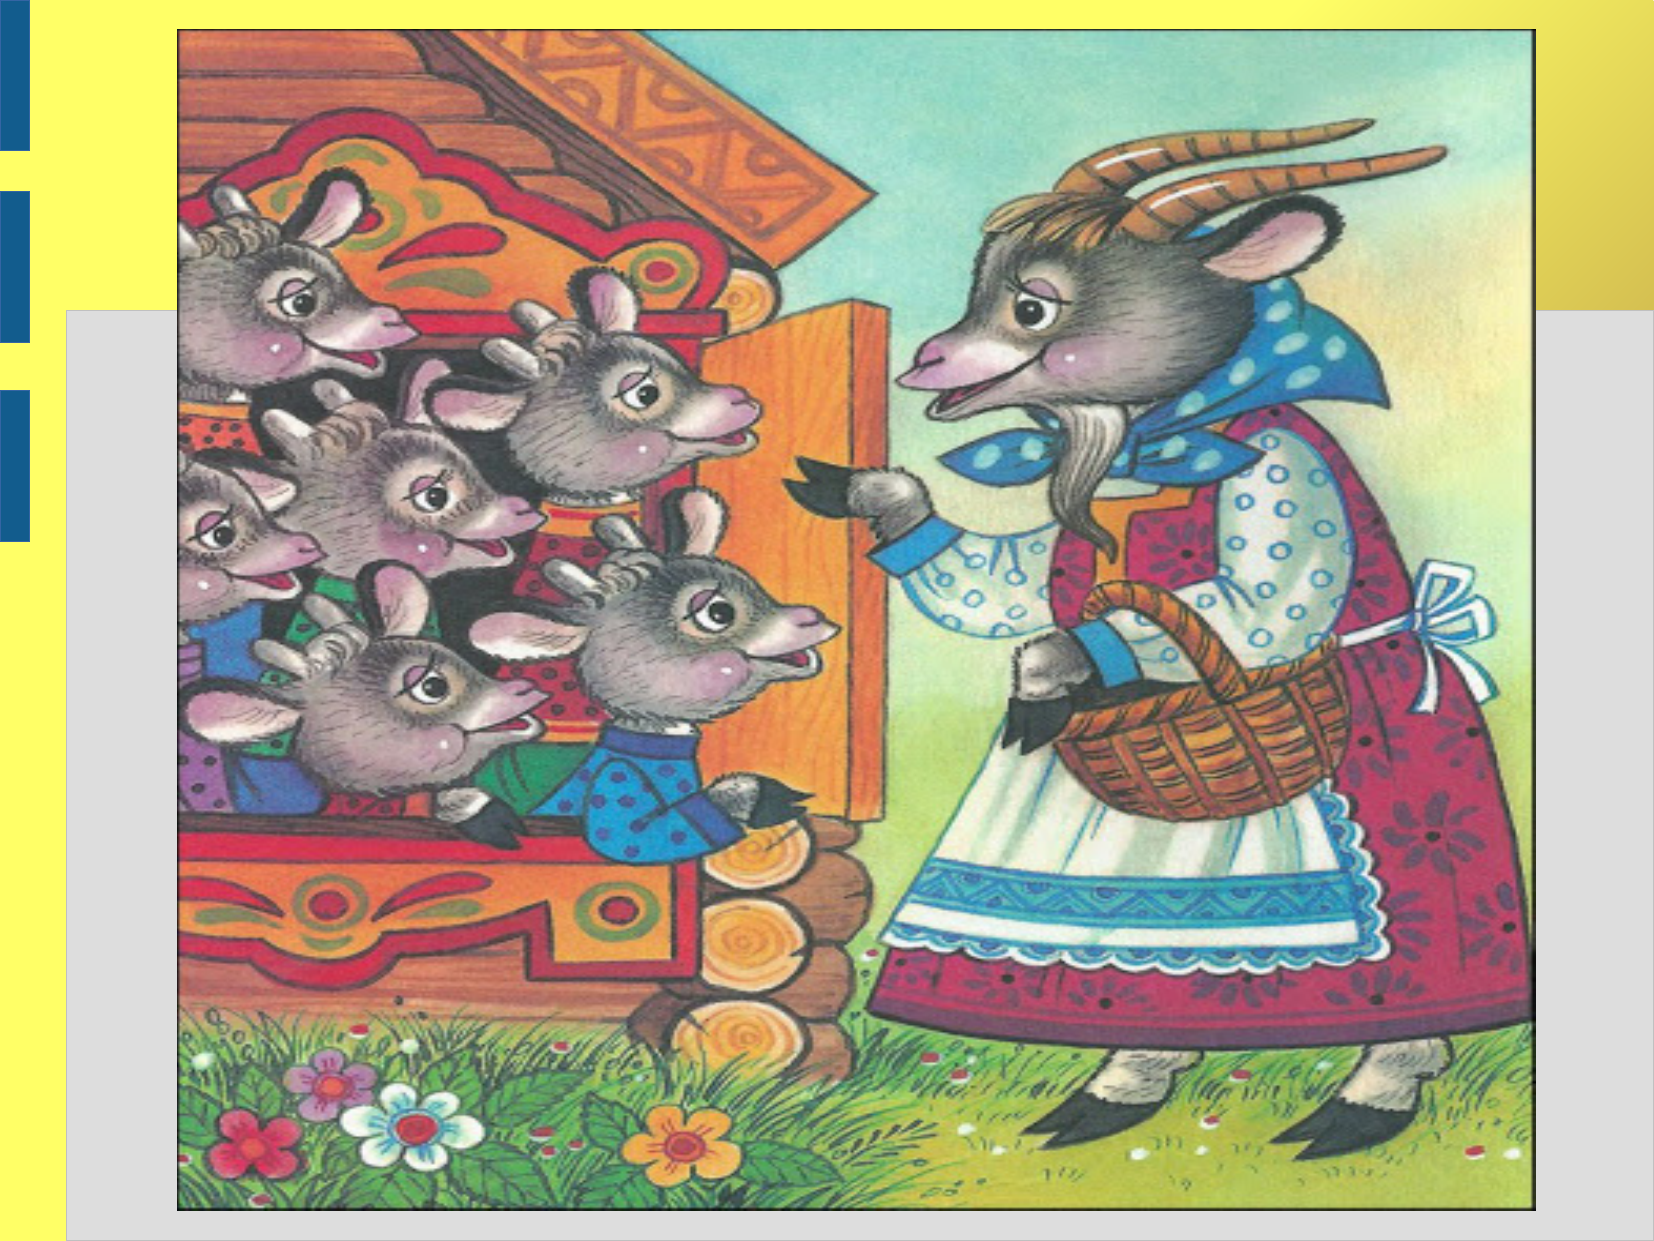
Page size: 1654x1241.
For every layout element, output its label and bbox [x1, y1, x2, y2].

text_box [118, 59, 1595, 1235]
picture [177, 29, 1536, 1211]
